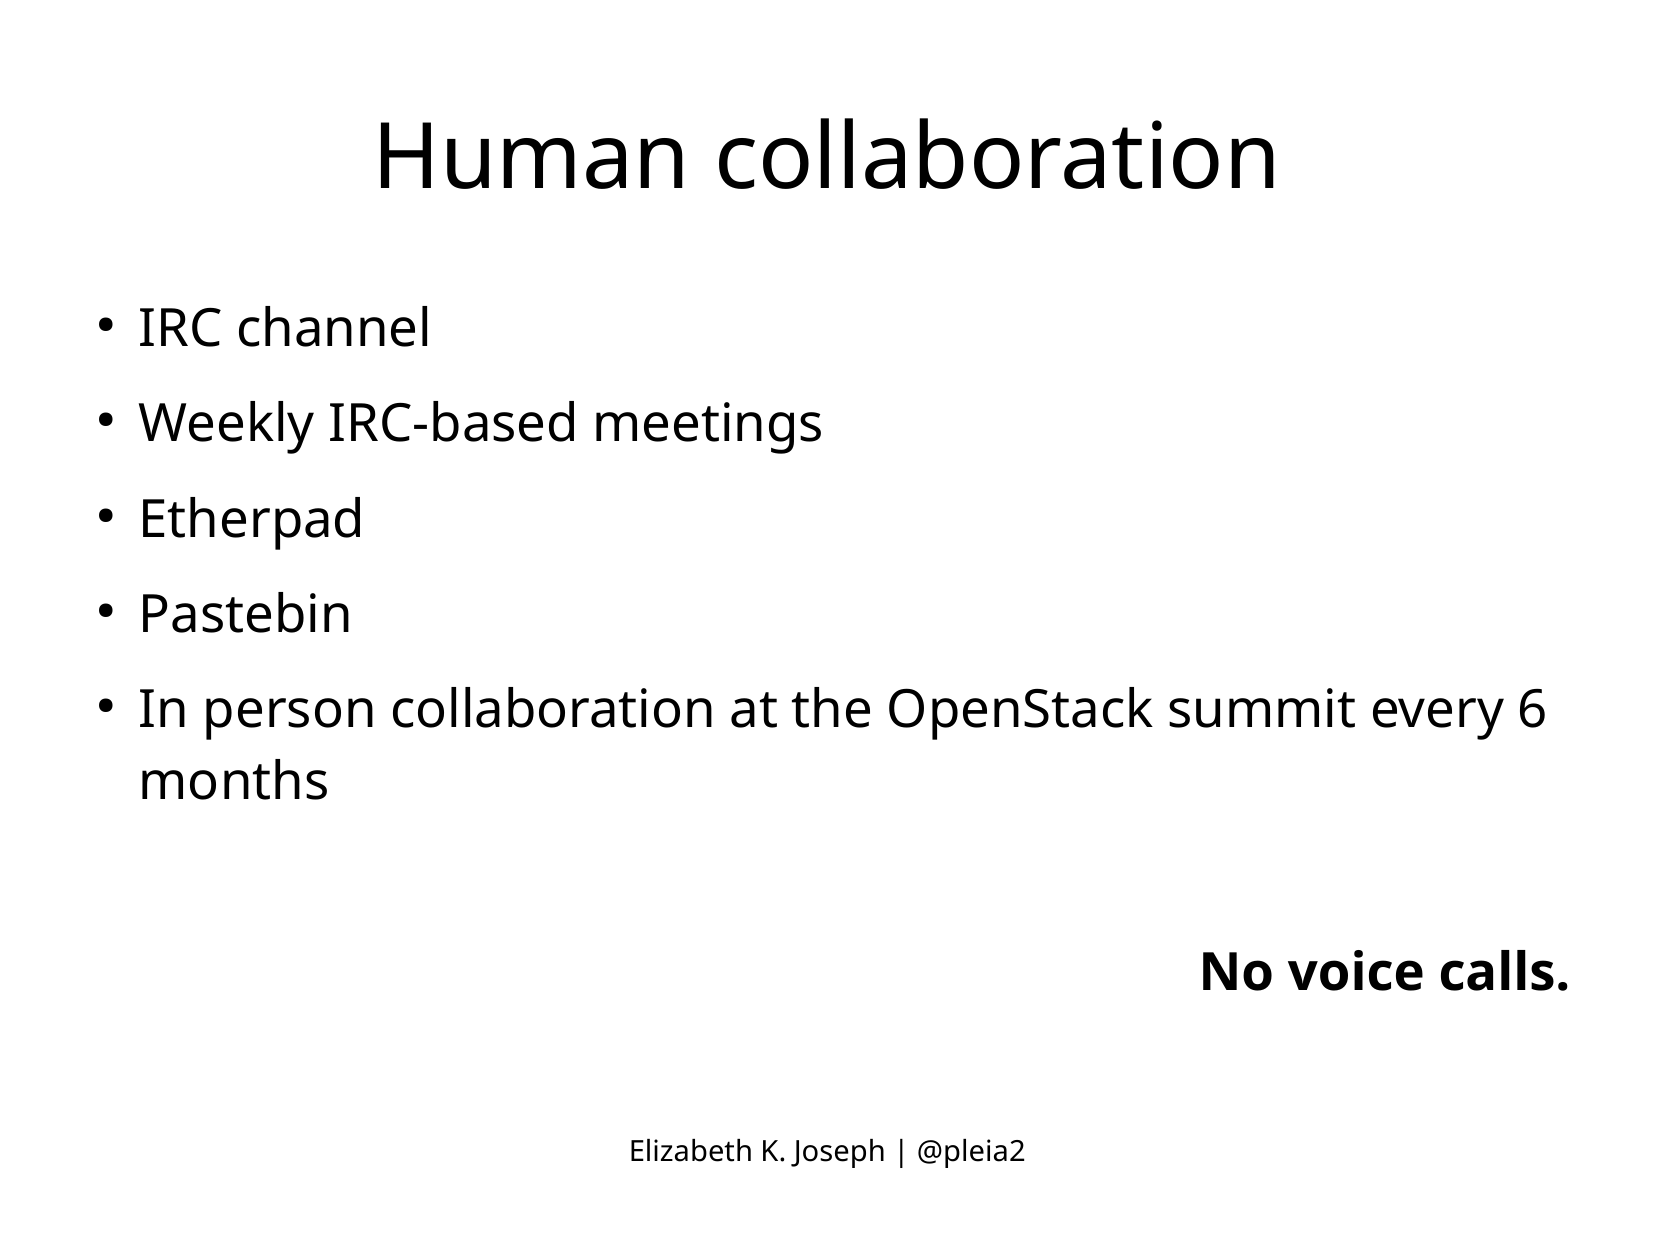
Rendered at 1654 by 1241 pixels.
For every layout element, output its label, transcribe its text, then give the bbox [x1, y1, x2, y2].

title Human collaboration [82, 49, 1571, 257]
list IRC channel Weekly IRC-based meetings Etherpad Pastebin In person collaboration at the OpenStack summit every 6 months No voice calls. [82, 290, 1571, 1010]
